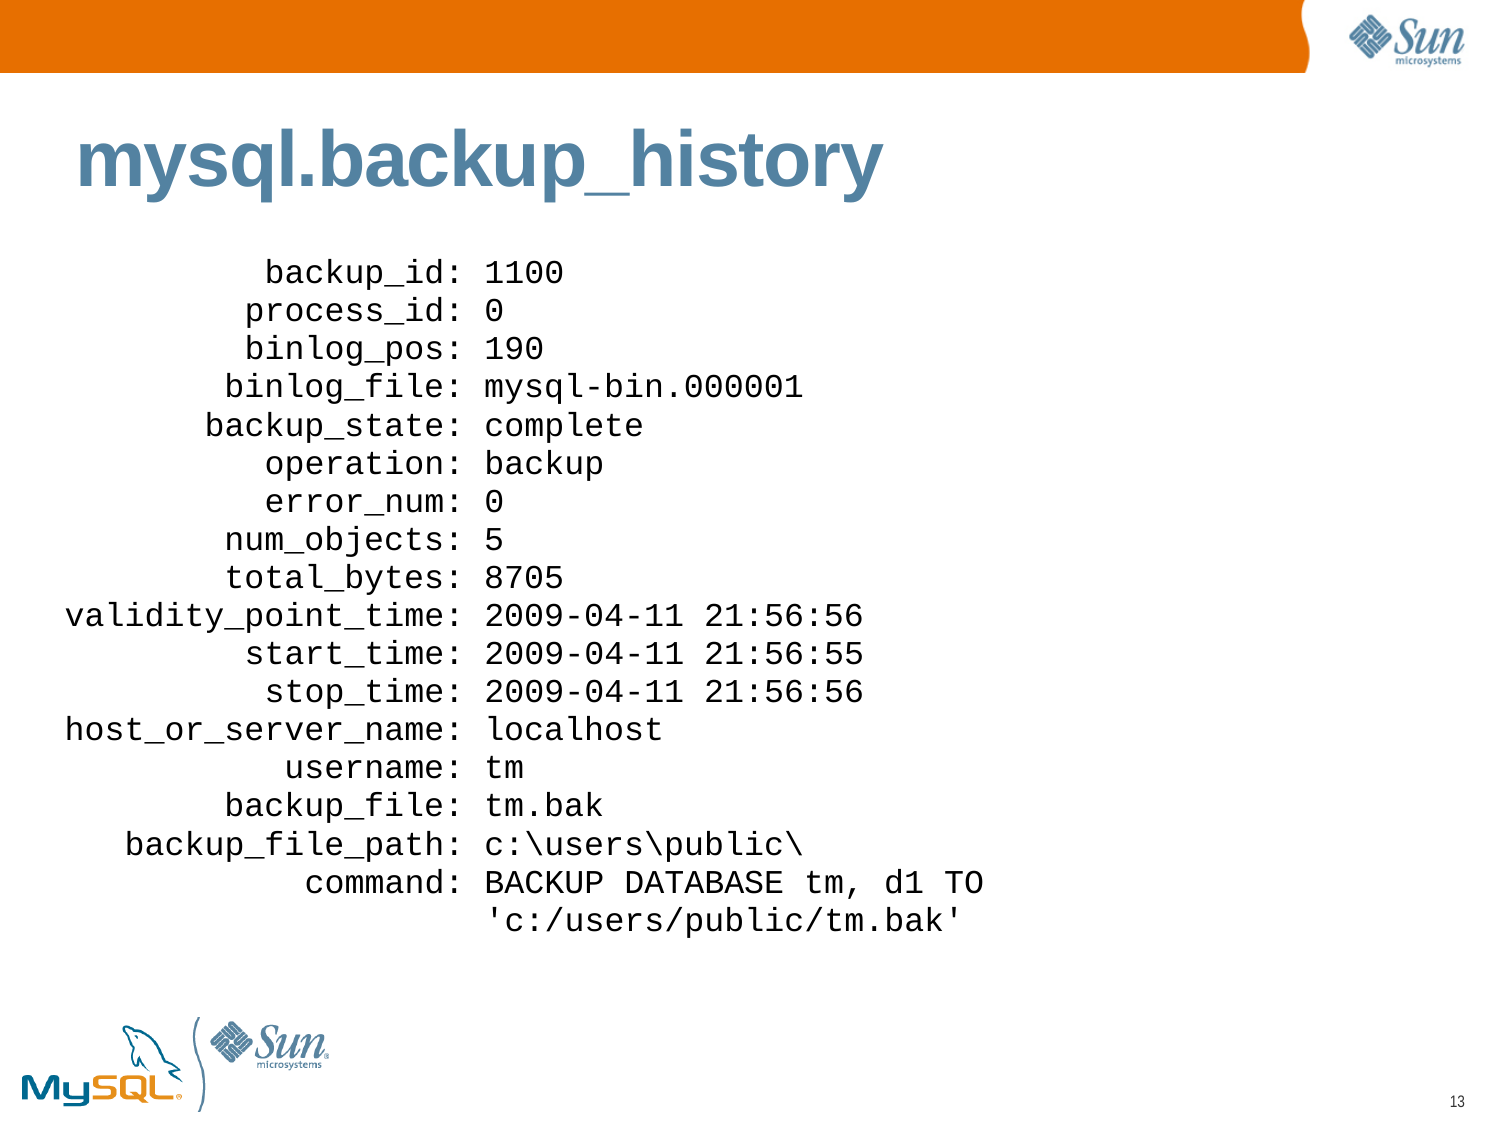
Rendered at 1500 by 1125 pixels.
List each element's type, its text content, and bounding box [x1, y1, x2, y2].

picture [22, 1017, 329, 1112]
title mysql.backup_history [75, 123, 1437, 227]
list backup_id: 1100 process_id: 0 binlog_pos: 190 binlog_file: mysql-bin.000001 backup_state: complete operation: backup error_num: 0 num_objects: 5 total_bytes: 8705 validity_point_time: 2009-04-11 21:56:56 start_time: 2009-04-11 21:56:55 stop_time: 2009-04-11 21:56:56 host_or_server_name: localhost username: tm backup_file: tm.bak backup_file_path: c:\users\public\ command: BACKUP DATABASE tm, d1 TO 'c:/users/public/tm.bak' [64, 258, 1401, 1062]
picture [0, 0, 1500, 73]
